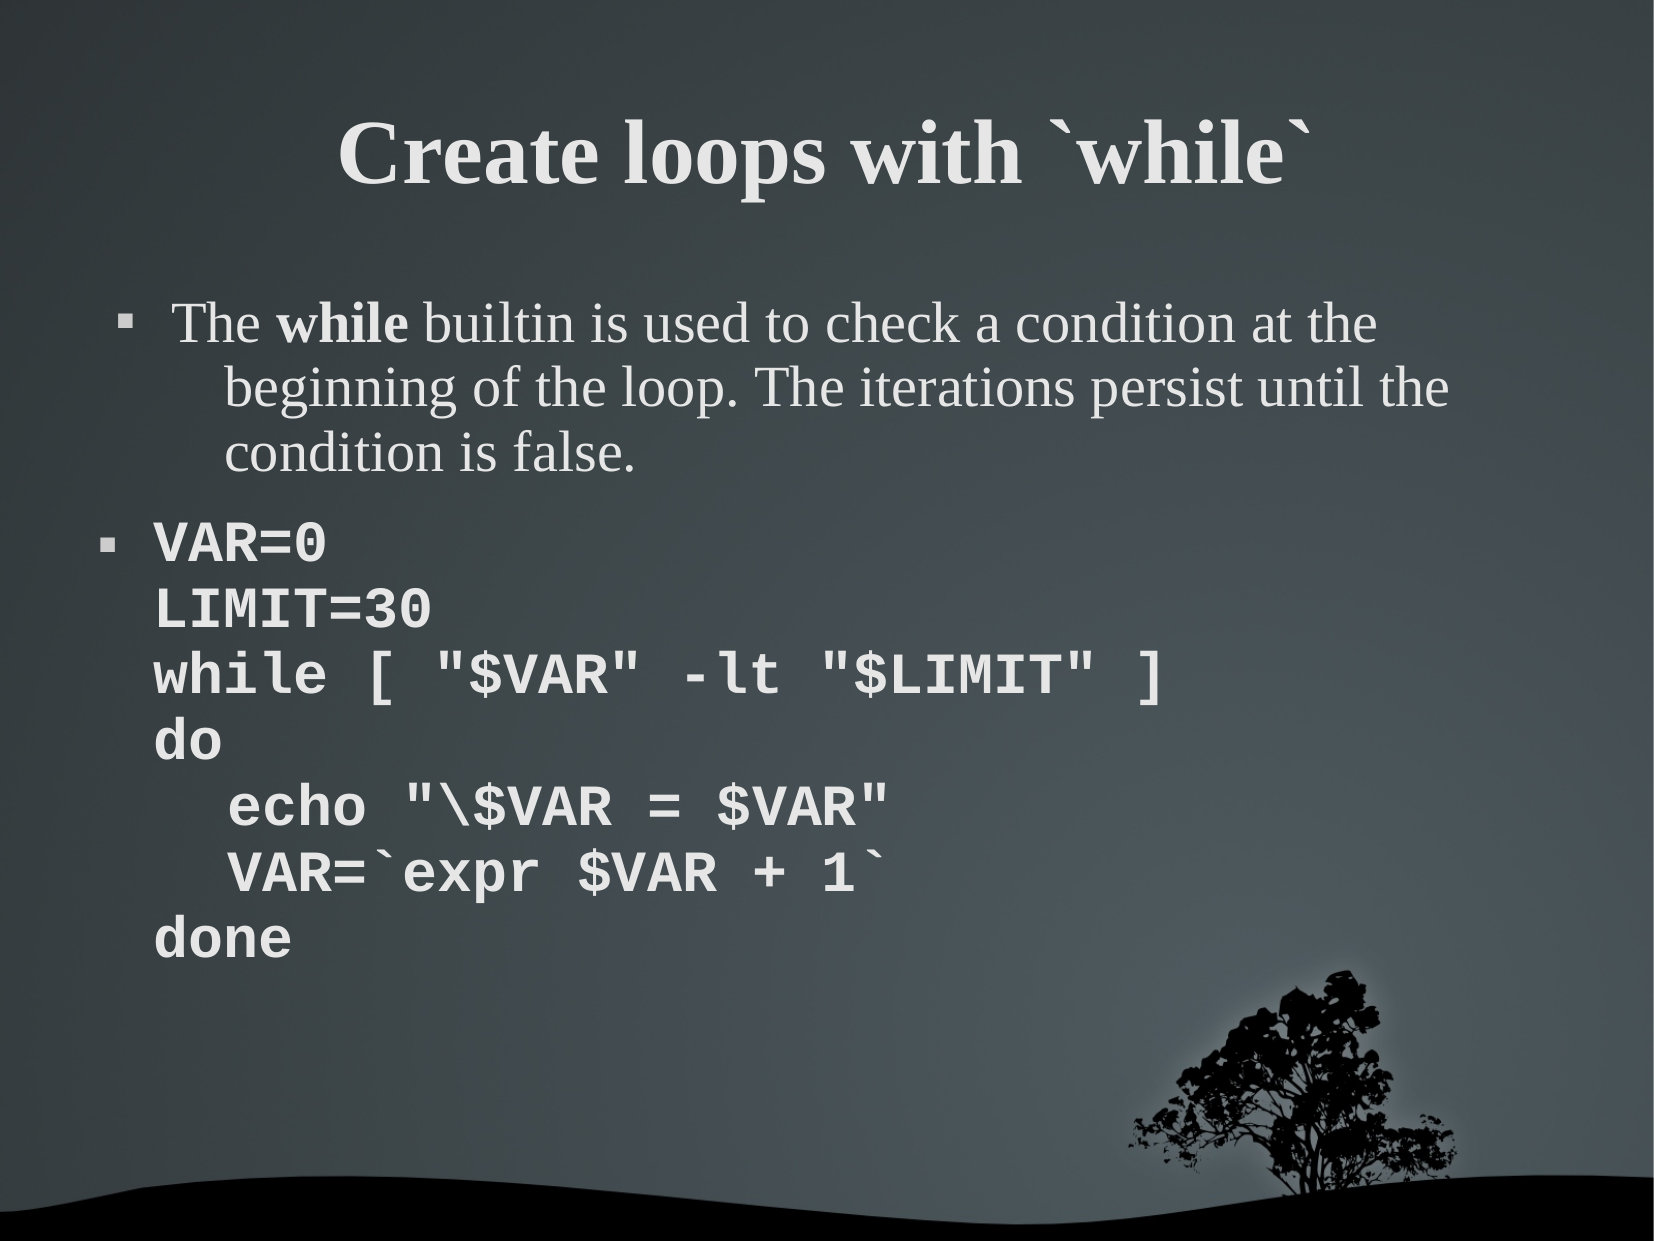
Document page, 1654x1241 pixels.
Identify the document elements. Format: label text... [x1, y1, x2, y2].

picture [0, 0, 1654, 1241]
list The while builtin is used to check a condition at the beginning of the loop. The iterations persist until the condition is false. VAR=0 LIMIT=30 while [ "$VAR" -lt "$LIMIT" ] do echo "\$VAR = $VAR" VAR=`expr $VAR + 1` done [82, 290, 1571, 1109]
title Create loops with `while` [82, 49, 1571, 257]
